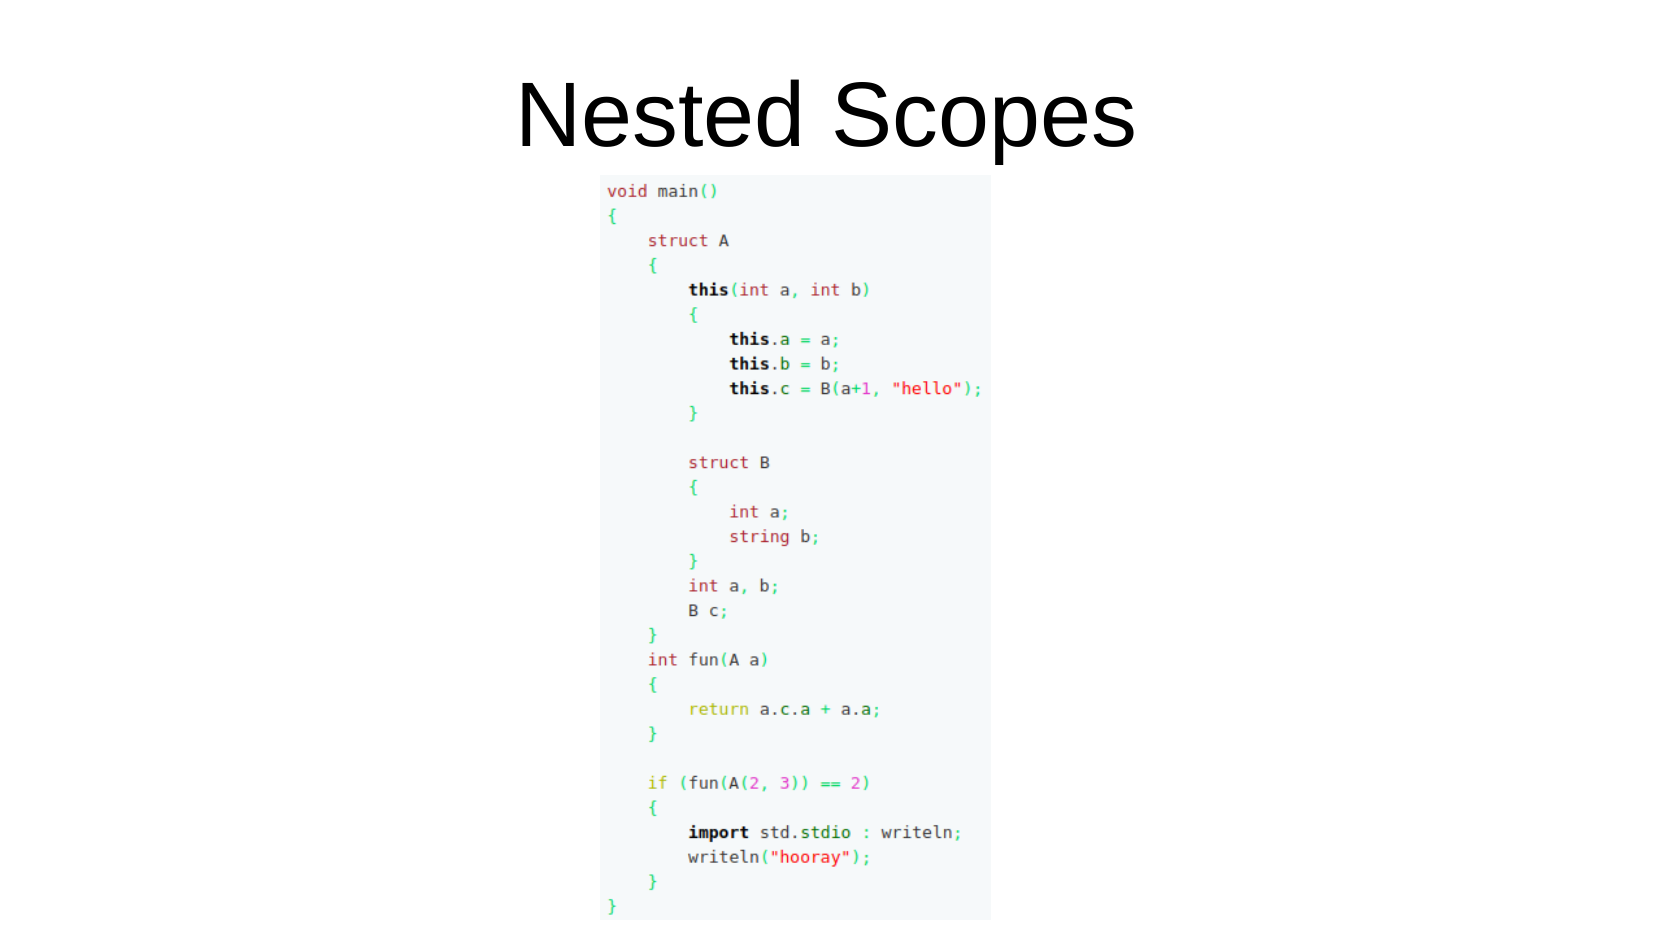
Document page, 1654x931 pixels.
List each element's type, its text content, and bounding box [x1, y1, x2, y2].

title Nested Scopes [82, 37, 1571, 193]
picture [600, 175, 991, 920]
